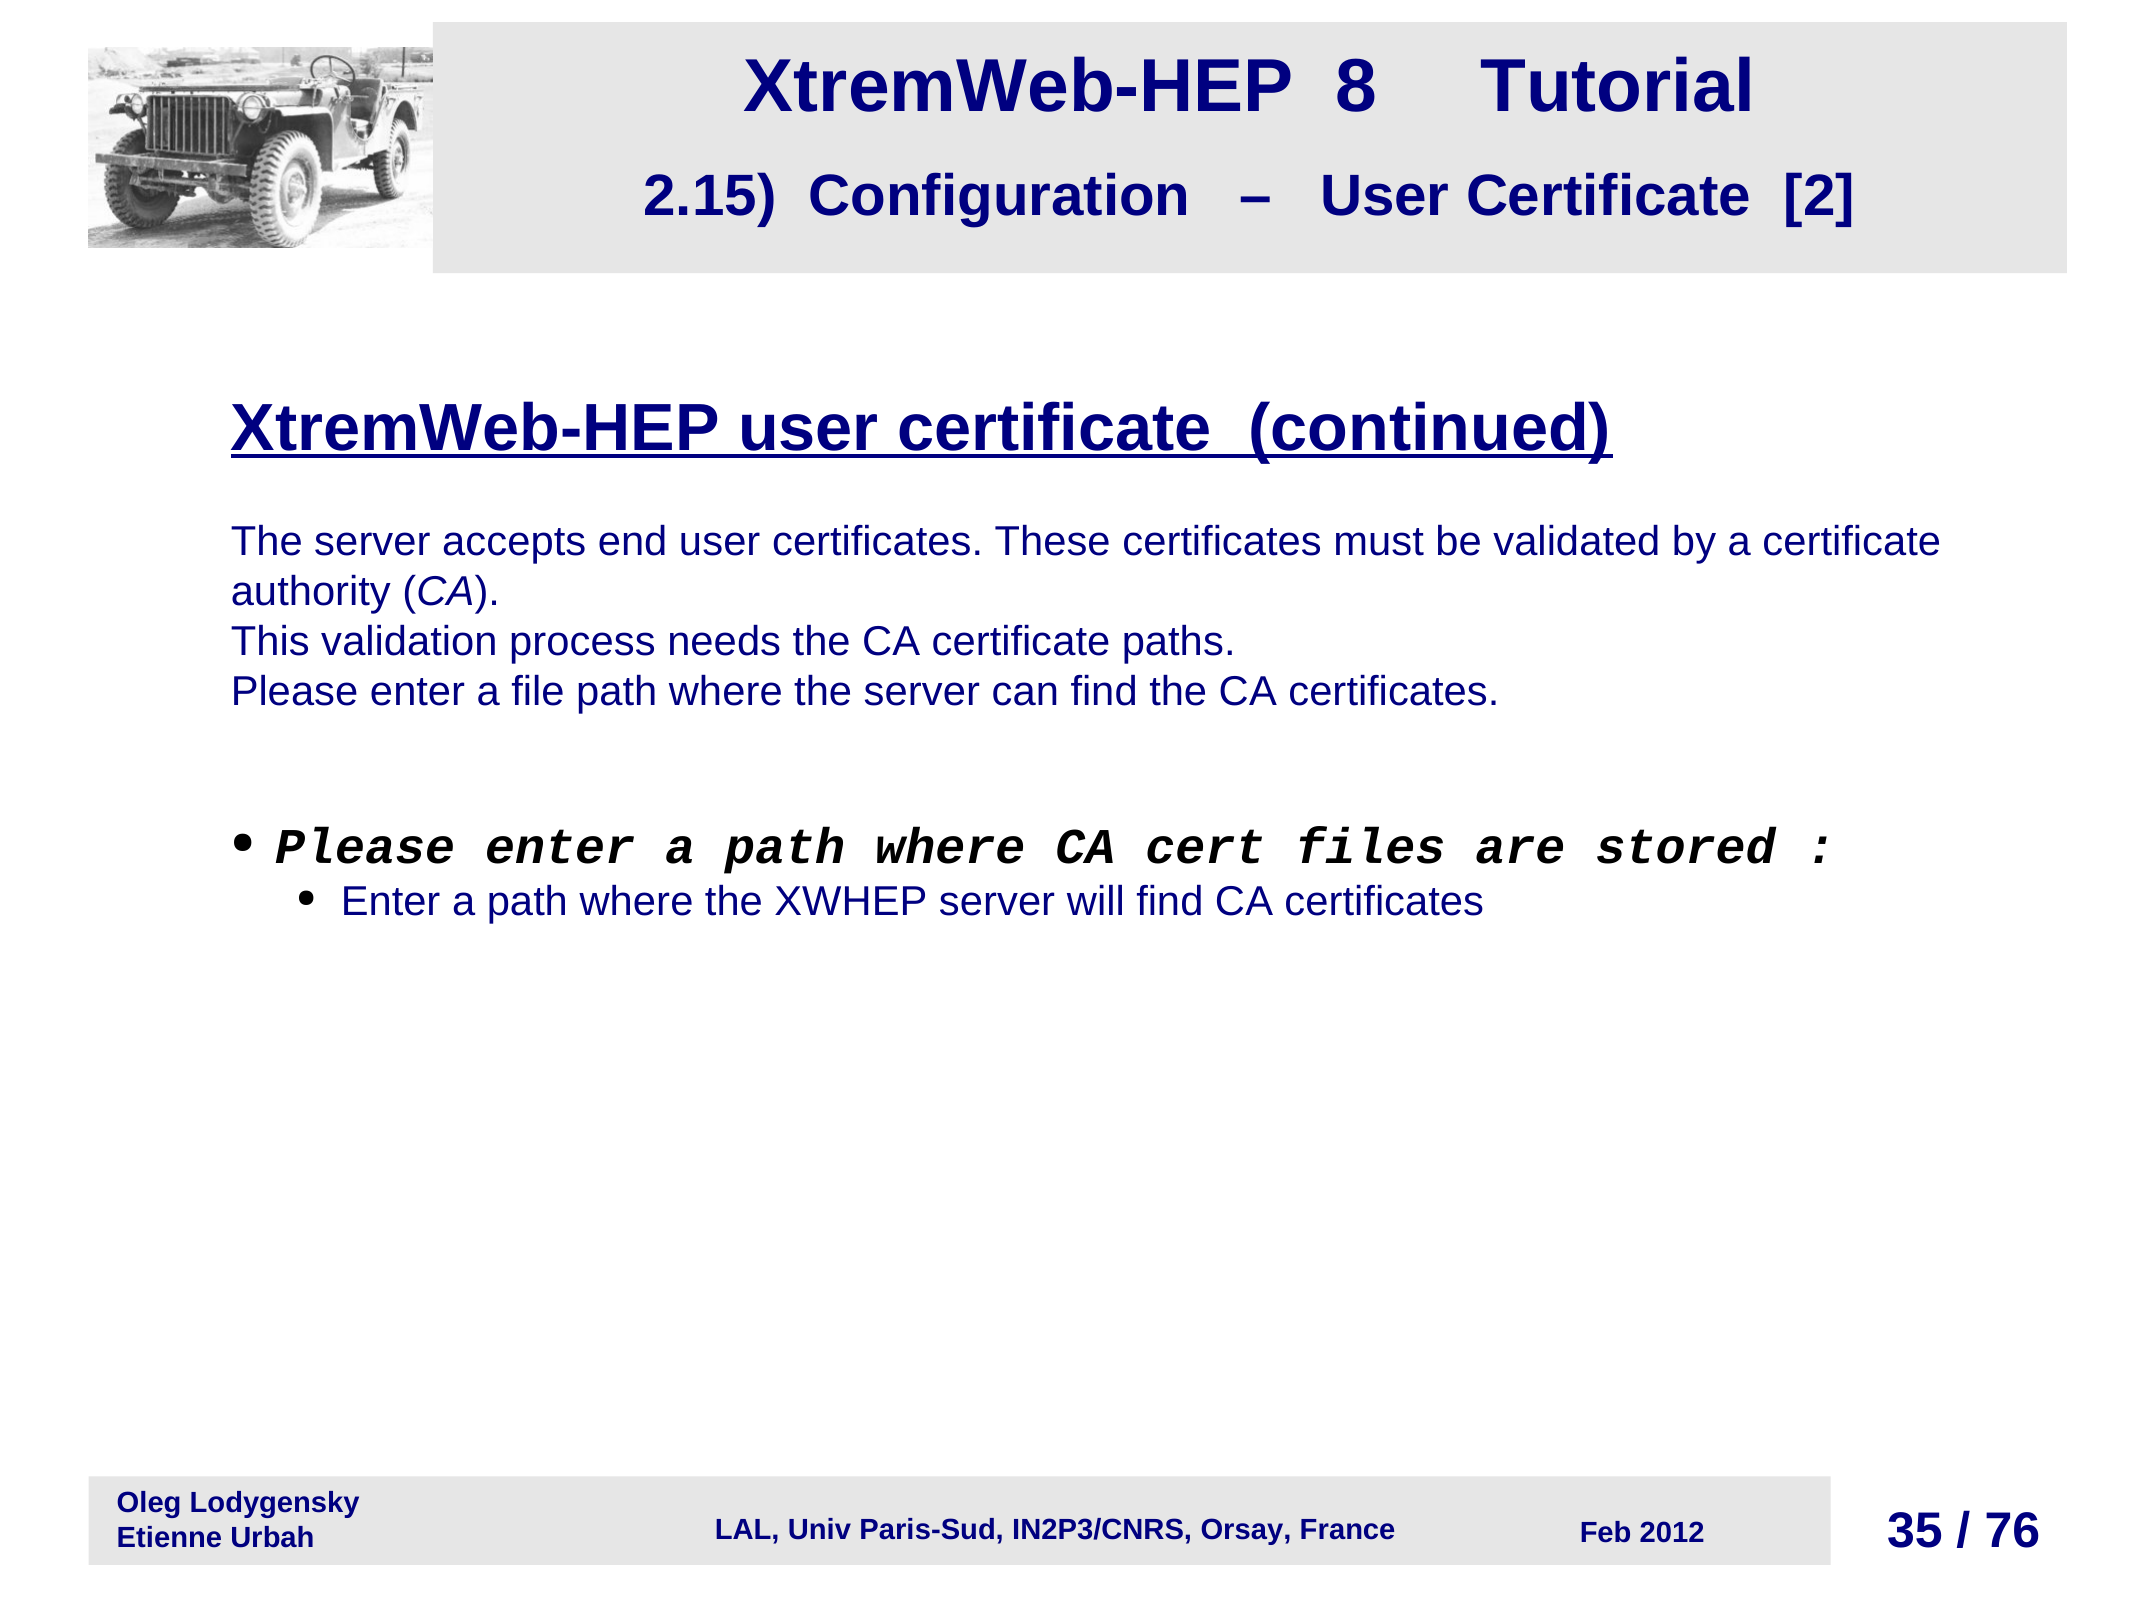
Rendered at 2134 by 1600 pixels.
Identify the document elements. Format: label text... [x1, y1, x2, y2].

text_box XtremWeb-HEP user certificate (continued) The server accepts end user certificates. These certificates must be validated by a certificate authority (CA). This validation process needs the CA certificate paths. Please enter a file path where the server can find the CA certificates. Please enter a path where CA cert files are stored : Enter a path where the XWHEP server will find CA certificates [221, 383, 2067, 1063]
title 2.15) Configuration – User Certificate [2] [442, 118, 2067, 266]
picture [88, 47, 433, 248]
